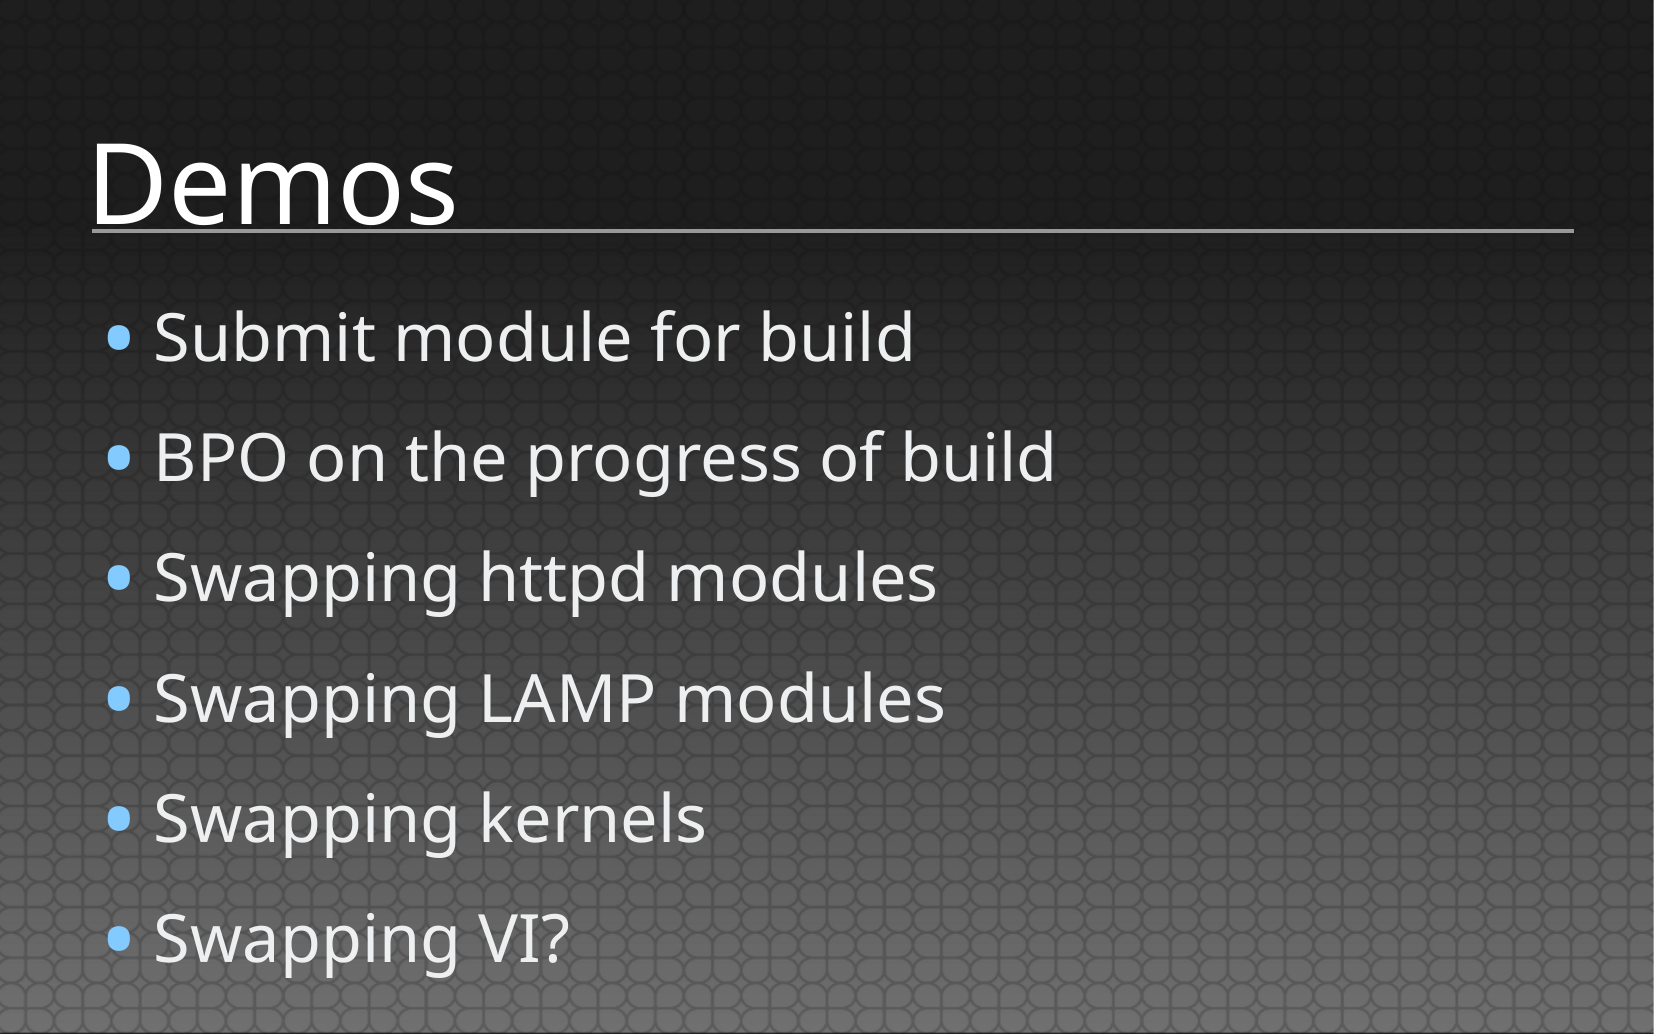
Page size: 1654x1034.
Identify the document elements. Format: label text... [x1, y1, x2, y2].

title Demos [86, 112, 1576, 249]
picture [0, 0, 1654, 1034]
list Submit module for build BPO on the progress of build Swapping httpd modules Swapping LAMP modules Swapping kernels Swapping VI? [82, 290, 1571, 1034]
